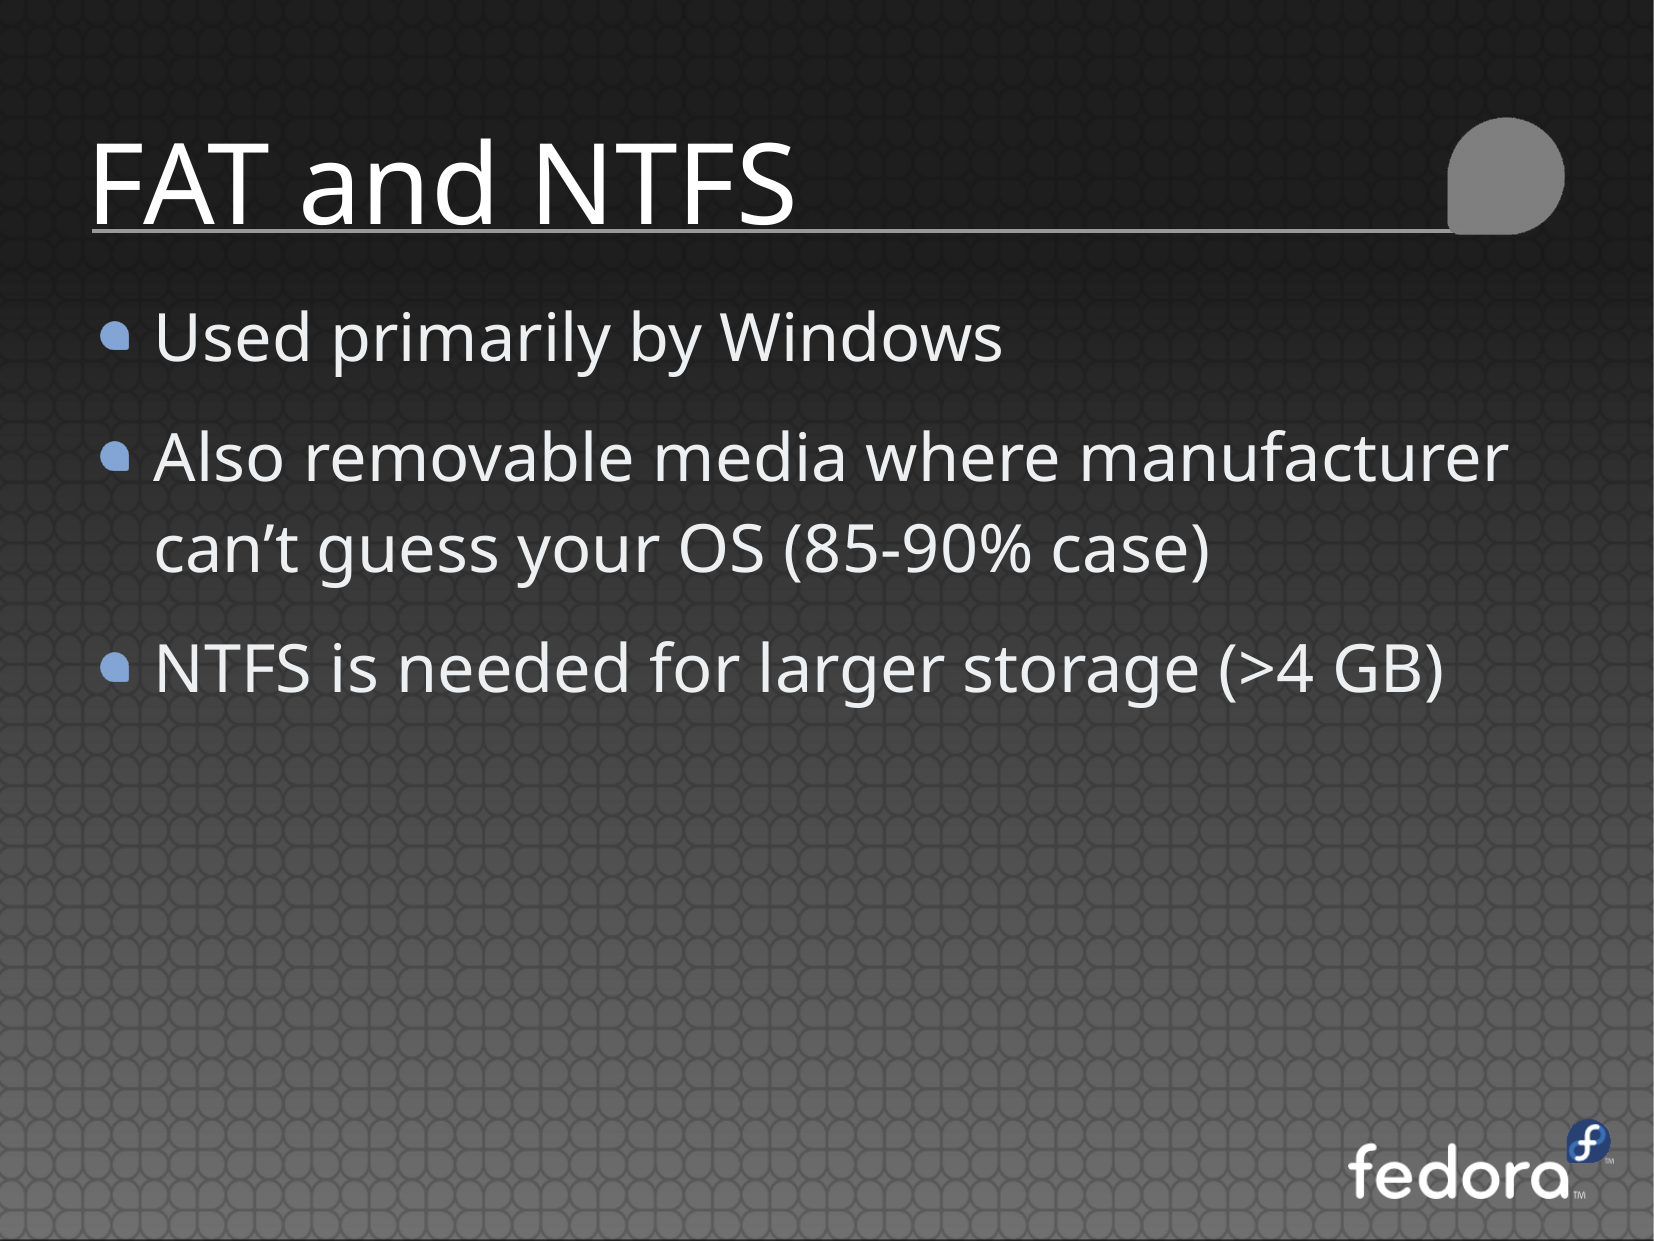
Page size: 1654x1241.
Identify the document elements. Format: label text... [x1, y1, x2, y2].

list Used primarily by Windows Also removable media where manufacturer can’t guess your OS (85-90% case) NTFS is needed for larger storage (>4 GB) [82, 290, 1571, 1010]
picture [0, 0, 1654, 1241]
title FAT and NTFS [86, 110, 1576, 251]
